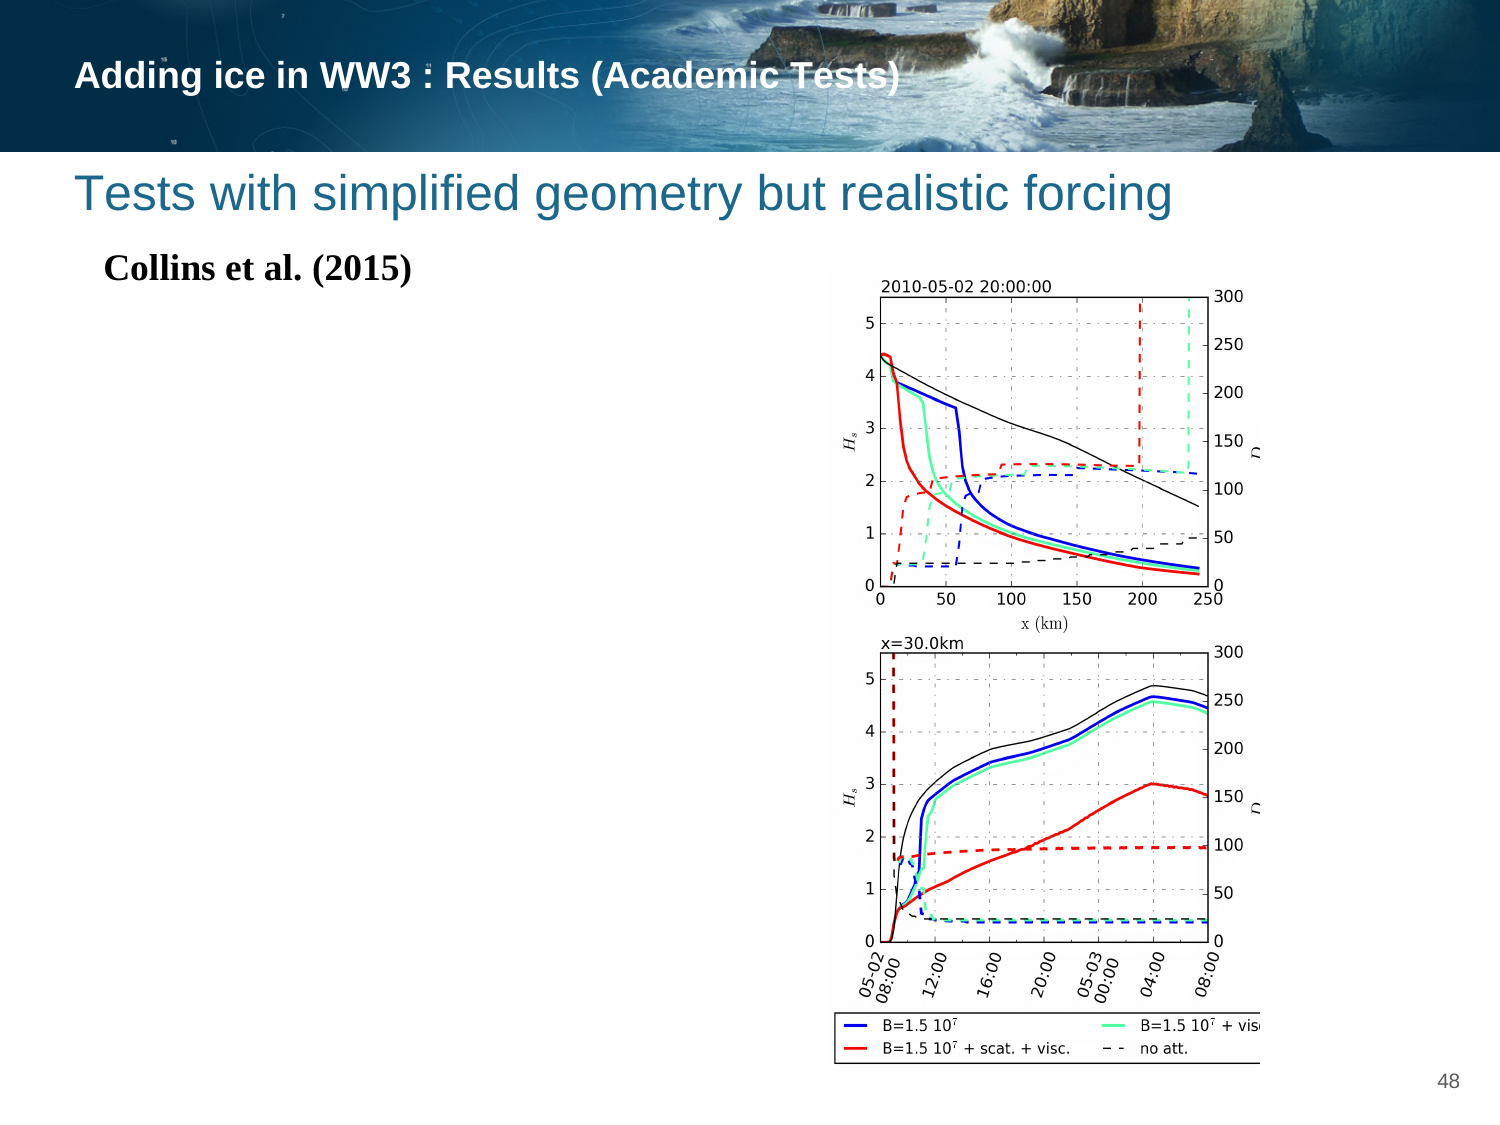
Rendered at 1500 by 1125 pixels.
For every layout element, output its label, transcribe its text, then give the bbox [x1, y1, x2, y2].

title Adding ice in WW3 : Results (Academic Tests) [59, 29, 1093, 119]
title Tests with simplified geometry but realistic forcing [59, 102, 1244, 278]
picture [826, 265, 1260, 1071]
text_box Collins et al. (2015) [88, 240, 709, 301]
picture [0, 0, 1500, 152]
